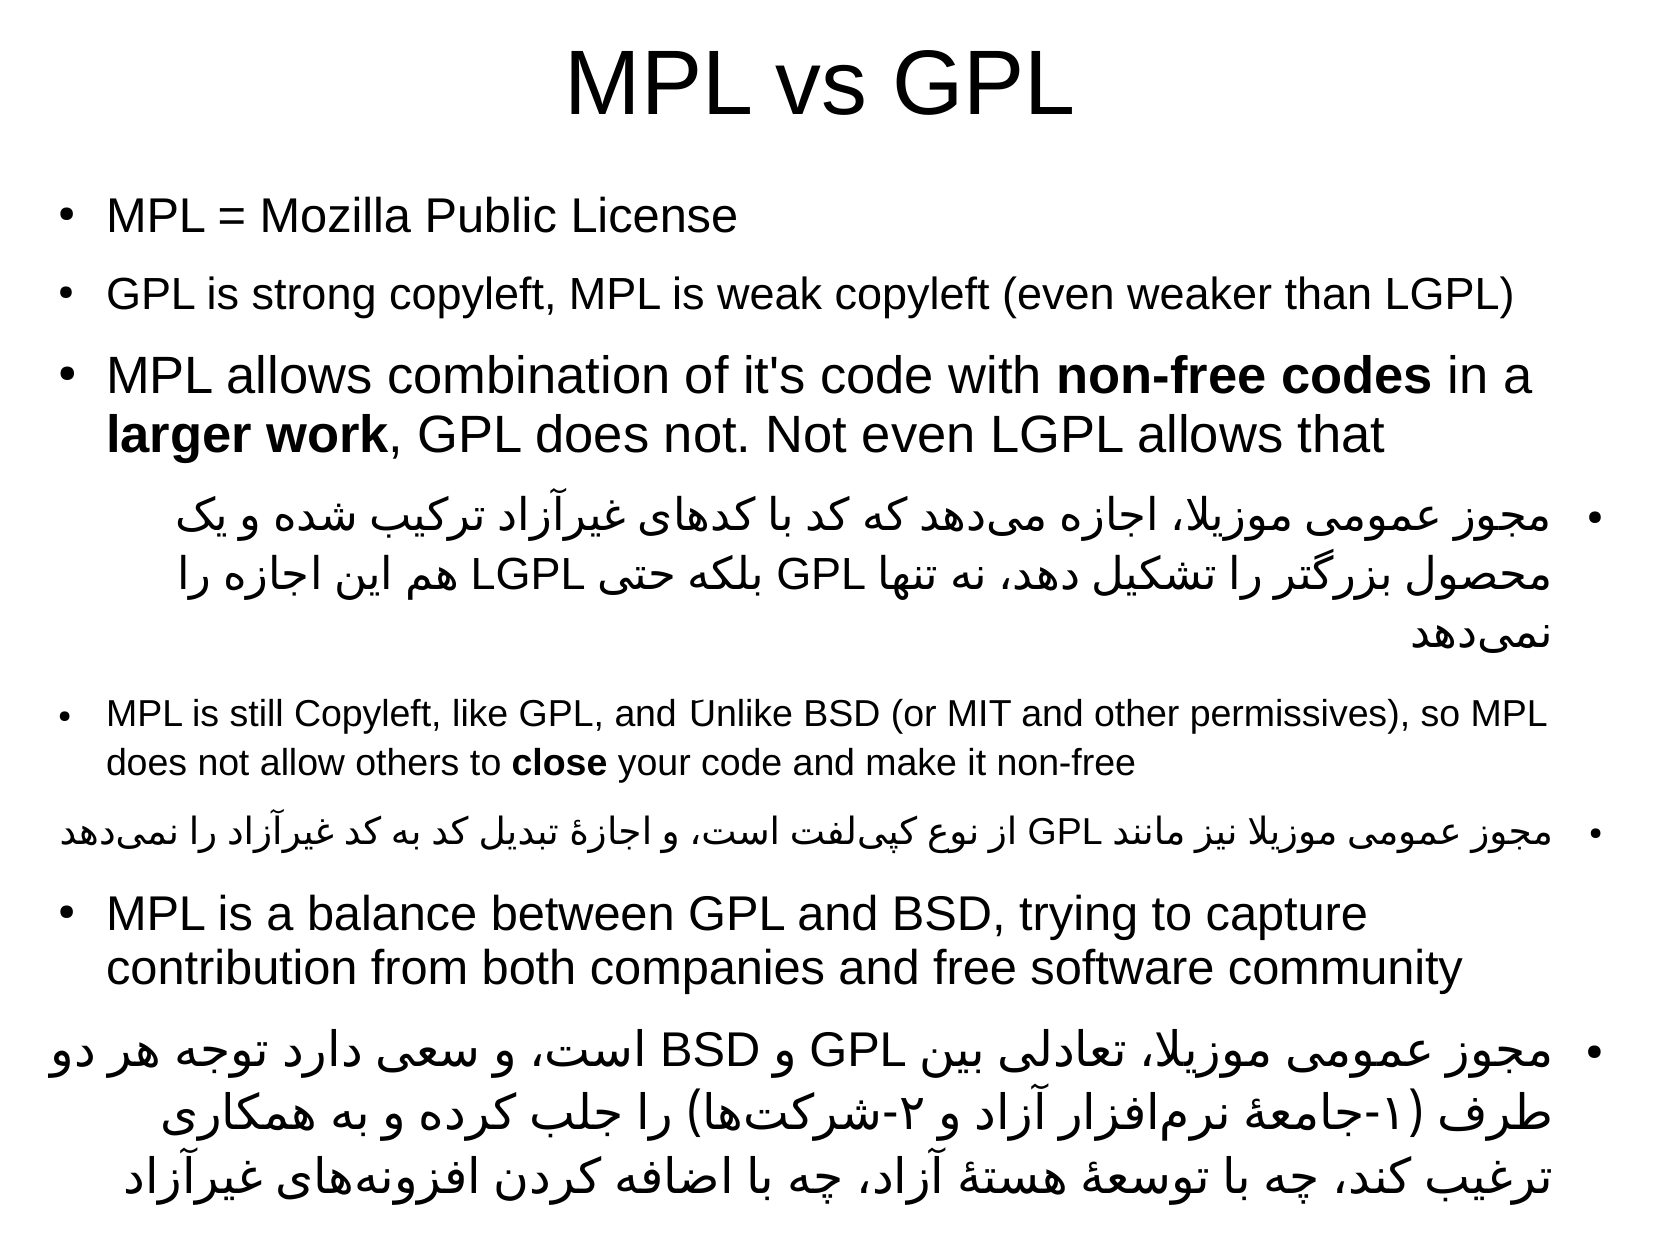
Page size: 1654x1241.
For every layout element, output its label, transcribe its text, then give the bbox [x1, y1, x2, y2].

list MPL = Mozilla Public License GPL is strong copyleft, MPL is weak copyleft (even weaker than LGPL) MPL allows combination of it's code with non-free codes in a larger work, GPL does not. Not even LGPL allows that مجوز عمومی موزیلا، اجازه می‌دهد که کد با کدهای غیرآزاد ترکیب شده و یک محصول بزرگتر را تشکیل دهد، نه تنها GPL بلکه حتی LGPL هم این اجازه را نمی‌دهد MPL is still Copyleft, like GPL, and َUnlike BSD (or MIT and other permissives), so MPL does not allow others to close your code and make it non-free مجوز عمومی موزیلا نیز مانند GPL از نوع کپی‌لفت است، و اجازهٔ تبدیل کد به کد غیرآزاد را نمی‌دهد MPL is a balance between GPL and BSD, trying to capture contribution from both companies and free software community مجوز عمومی موزیلا، تعادلی بین GPL و BSD است، و سعی دارد توجه هر دو طرف (۱-جامعهٔ نرم‌افزار آزاد و ۲-شرکت‌ها) را جلب کرده و به همکاری ترغیب کند، چه با توسعهٔ هستهٔ آزاد، چه با اضافه کردن افزونه‌های غیرآزاد [42, 187, 1618, 1238]
title MPL vs GPL [76, 19, 1565, 147]
